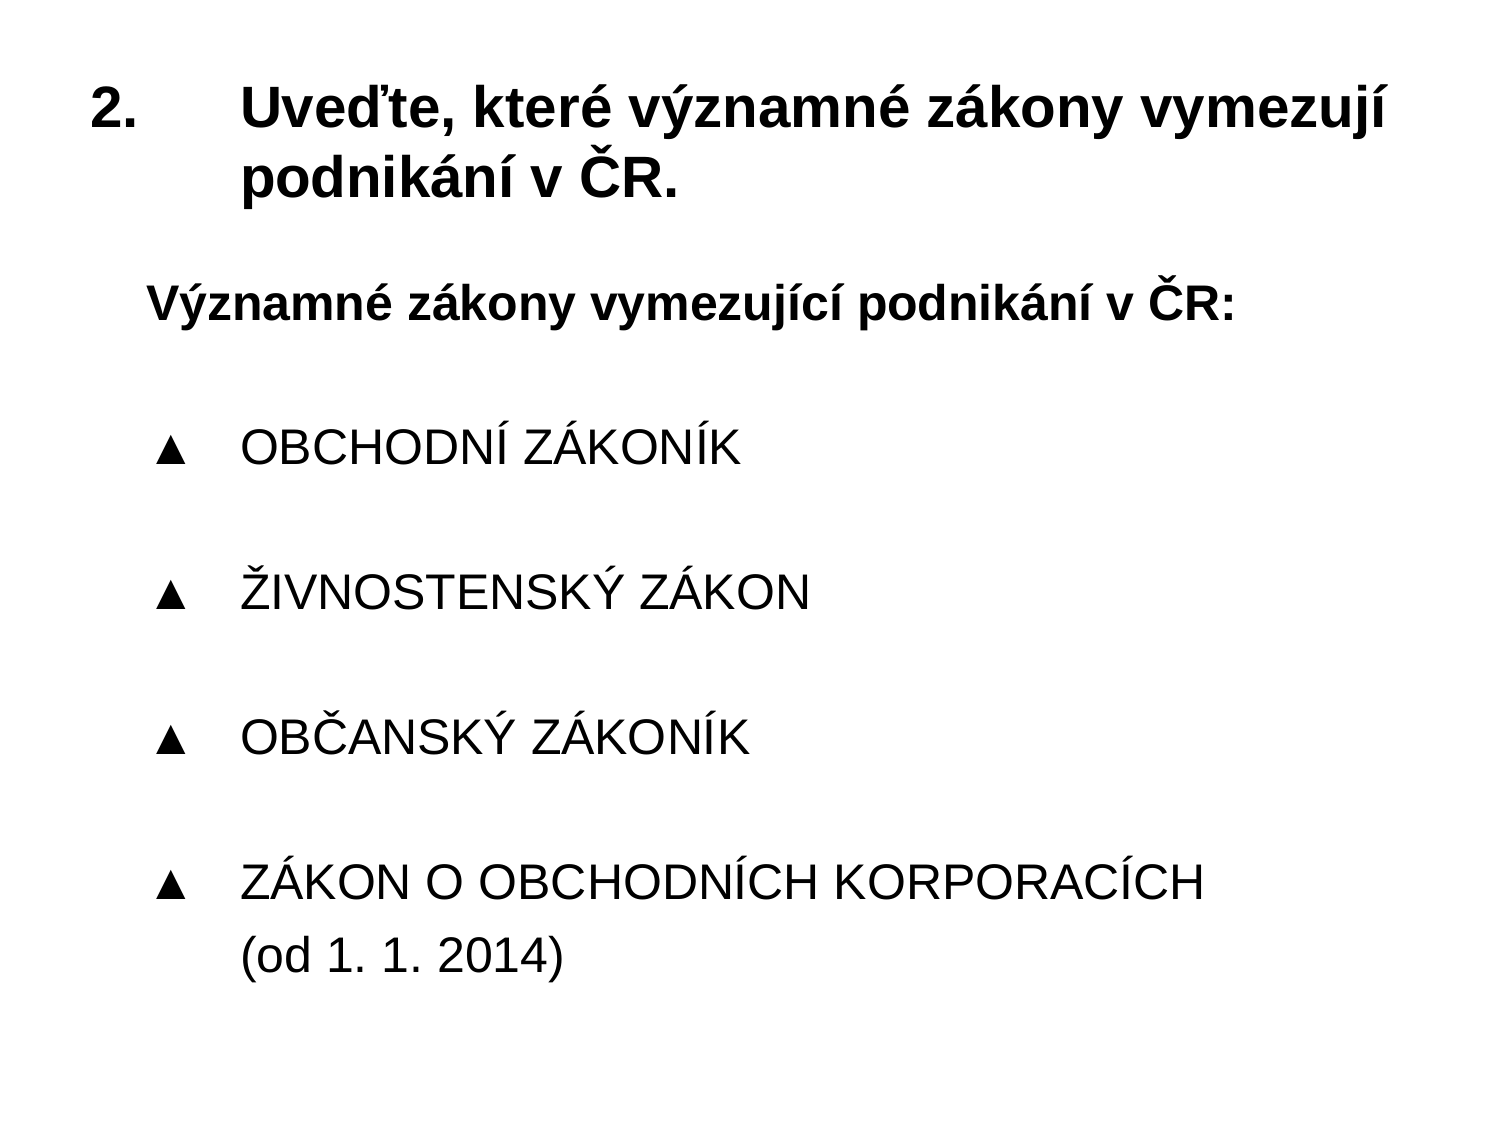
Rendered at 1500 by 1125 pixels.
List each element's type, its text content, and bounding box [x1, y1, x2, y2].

title 2. Uveďte, které významné zákony vymezují podnikání v ČR. [75, 45, 1426, 233]
list Významné zákony vymezující podnikání v ČR: ▲ OBCHODNÍ ZÁKONÍK ▲ ŽIVNOSTENSKÝ ZÁKON ▲ OBČANSKÝ ZÁKONÍK ▲ ZÁKON O OBCHODNÍCH KORPORACÍCH (od 1. 1. 2014) [75, 262, 1426, 1125]
